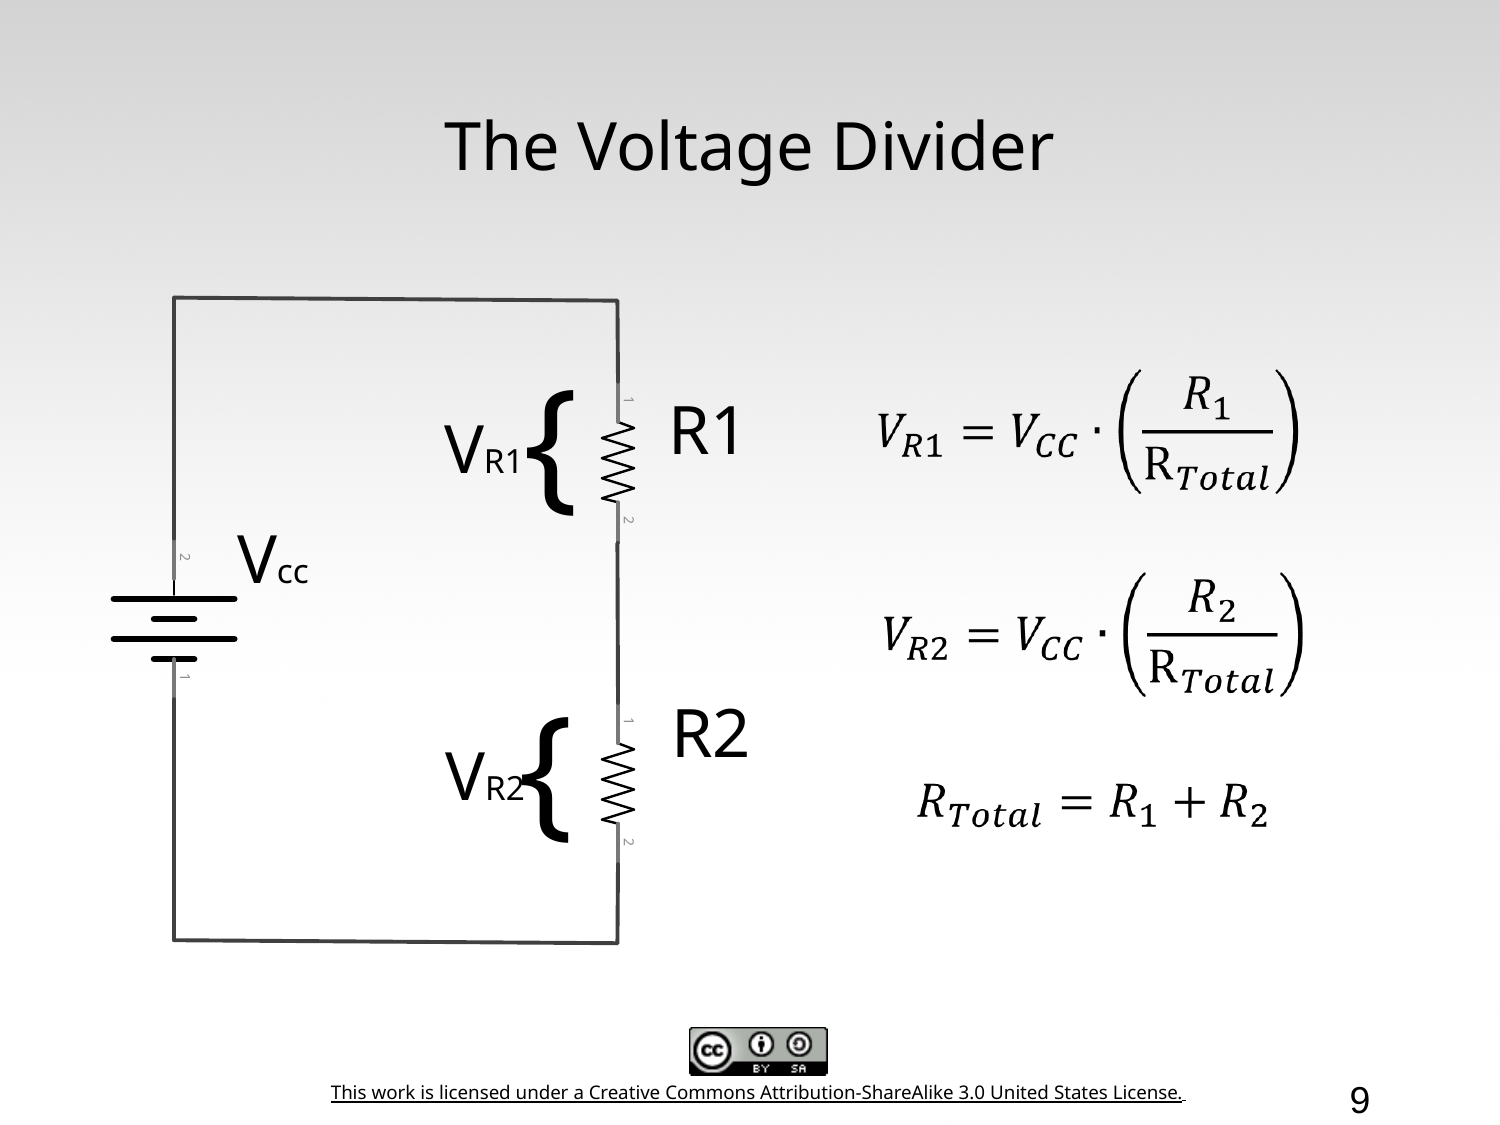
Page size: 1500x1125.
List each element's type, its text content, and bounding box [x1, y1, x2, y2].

title The Voltage Divider [112, 49, 1388, 238]
picture [0, 0, 1500, 1125]
list [766, 298, 1500, 864]
